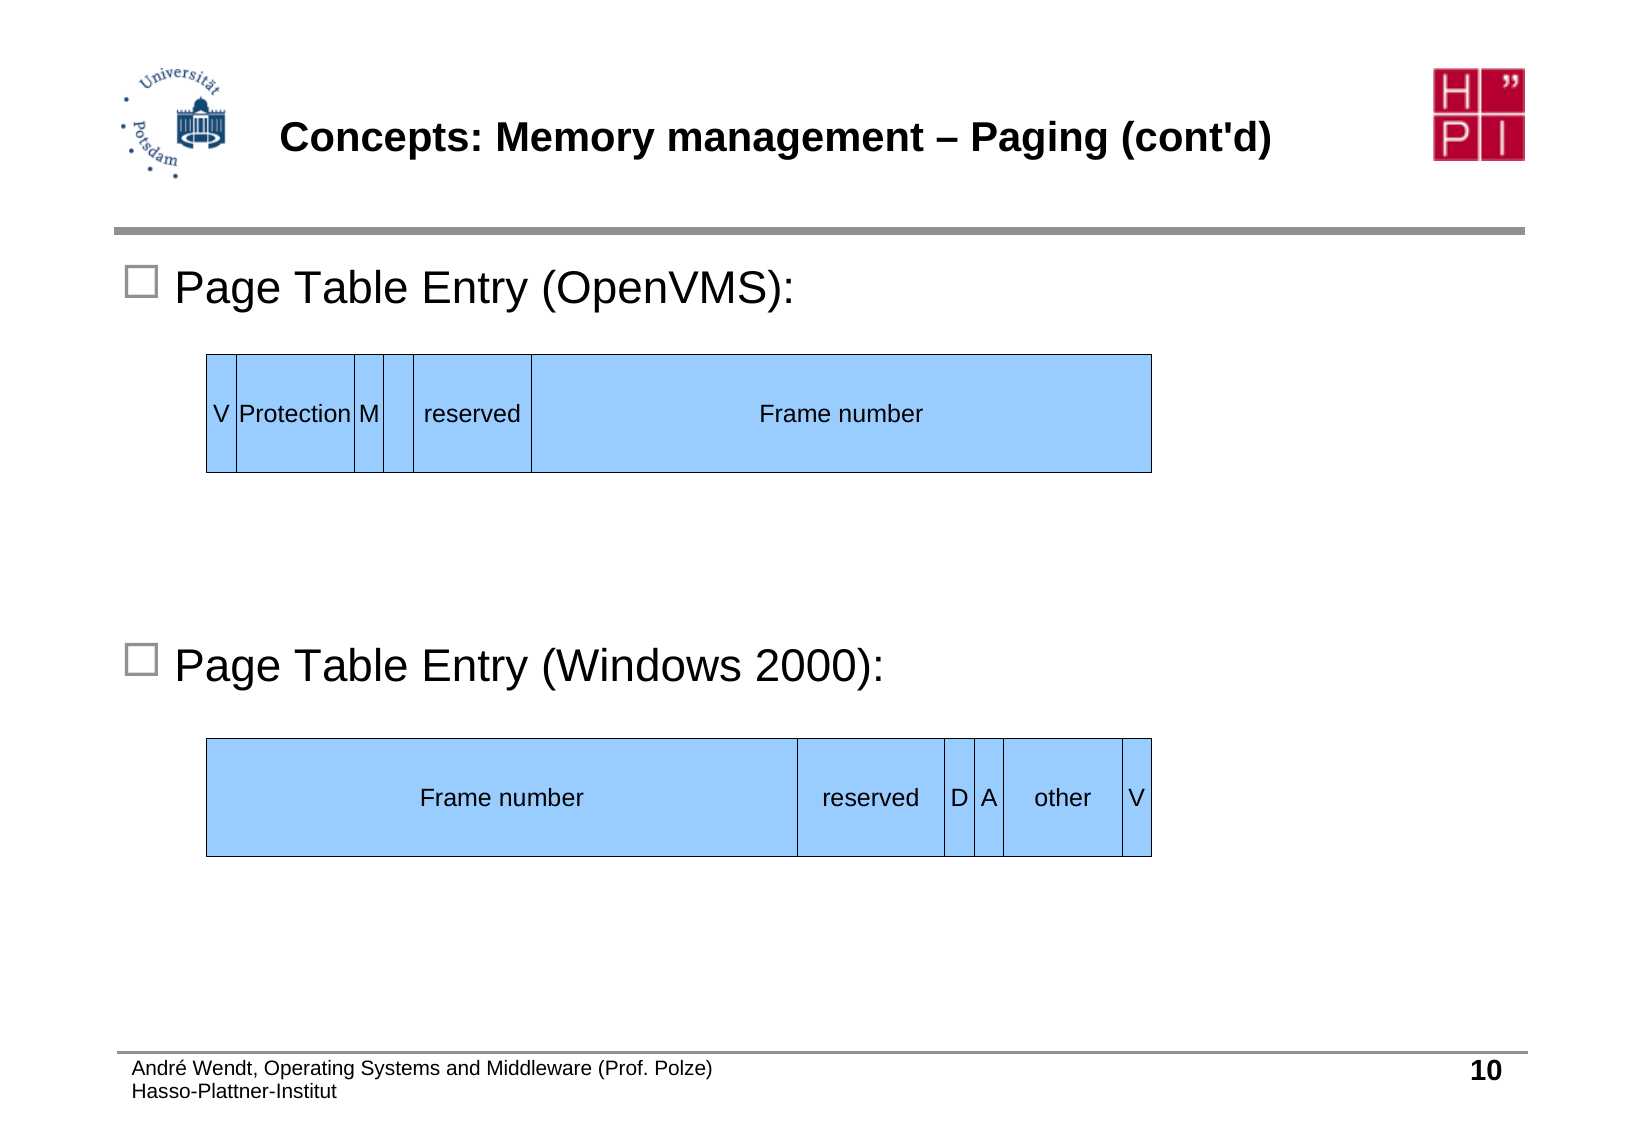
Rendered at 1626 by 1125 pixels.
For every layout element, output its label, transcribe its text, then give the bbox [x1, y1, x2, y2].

title Concepts: Memory management – Paging (cont'd) [279, 68, 1390, 207]
text_box A [974, 738, 1003, 857]
picture [1433, 68, 1525, 161]
text_box other [1003, 738, 1122, 857]
text_box V [1122, 738, 1152, 857]
text_box Frame number [206, 738, 797, 857]
text_box Protection [236, 354, 354, 473]
list Page Table Entry (OpenVMS): [121, 262, 1525, 325]
text_box reserved [797, 738, 944, 857]
text_box [383, 354, 413, 473]
text_box D [944, 738, 974, 857]
text_box Frame number [531, 354, 1152, 473]
picture [121, 68, 226, 179]
text_box reserved [413, 354, 531, 473]
list Page Table Entry (Windows 2000): [121, 640, 1525, 703]
text_box V [206, 354, 236, 473]
text_box M [354, 354, 383, 473]
